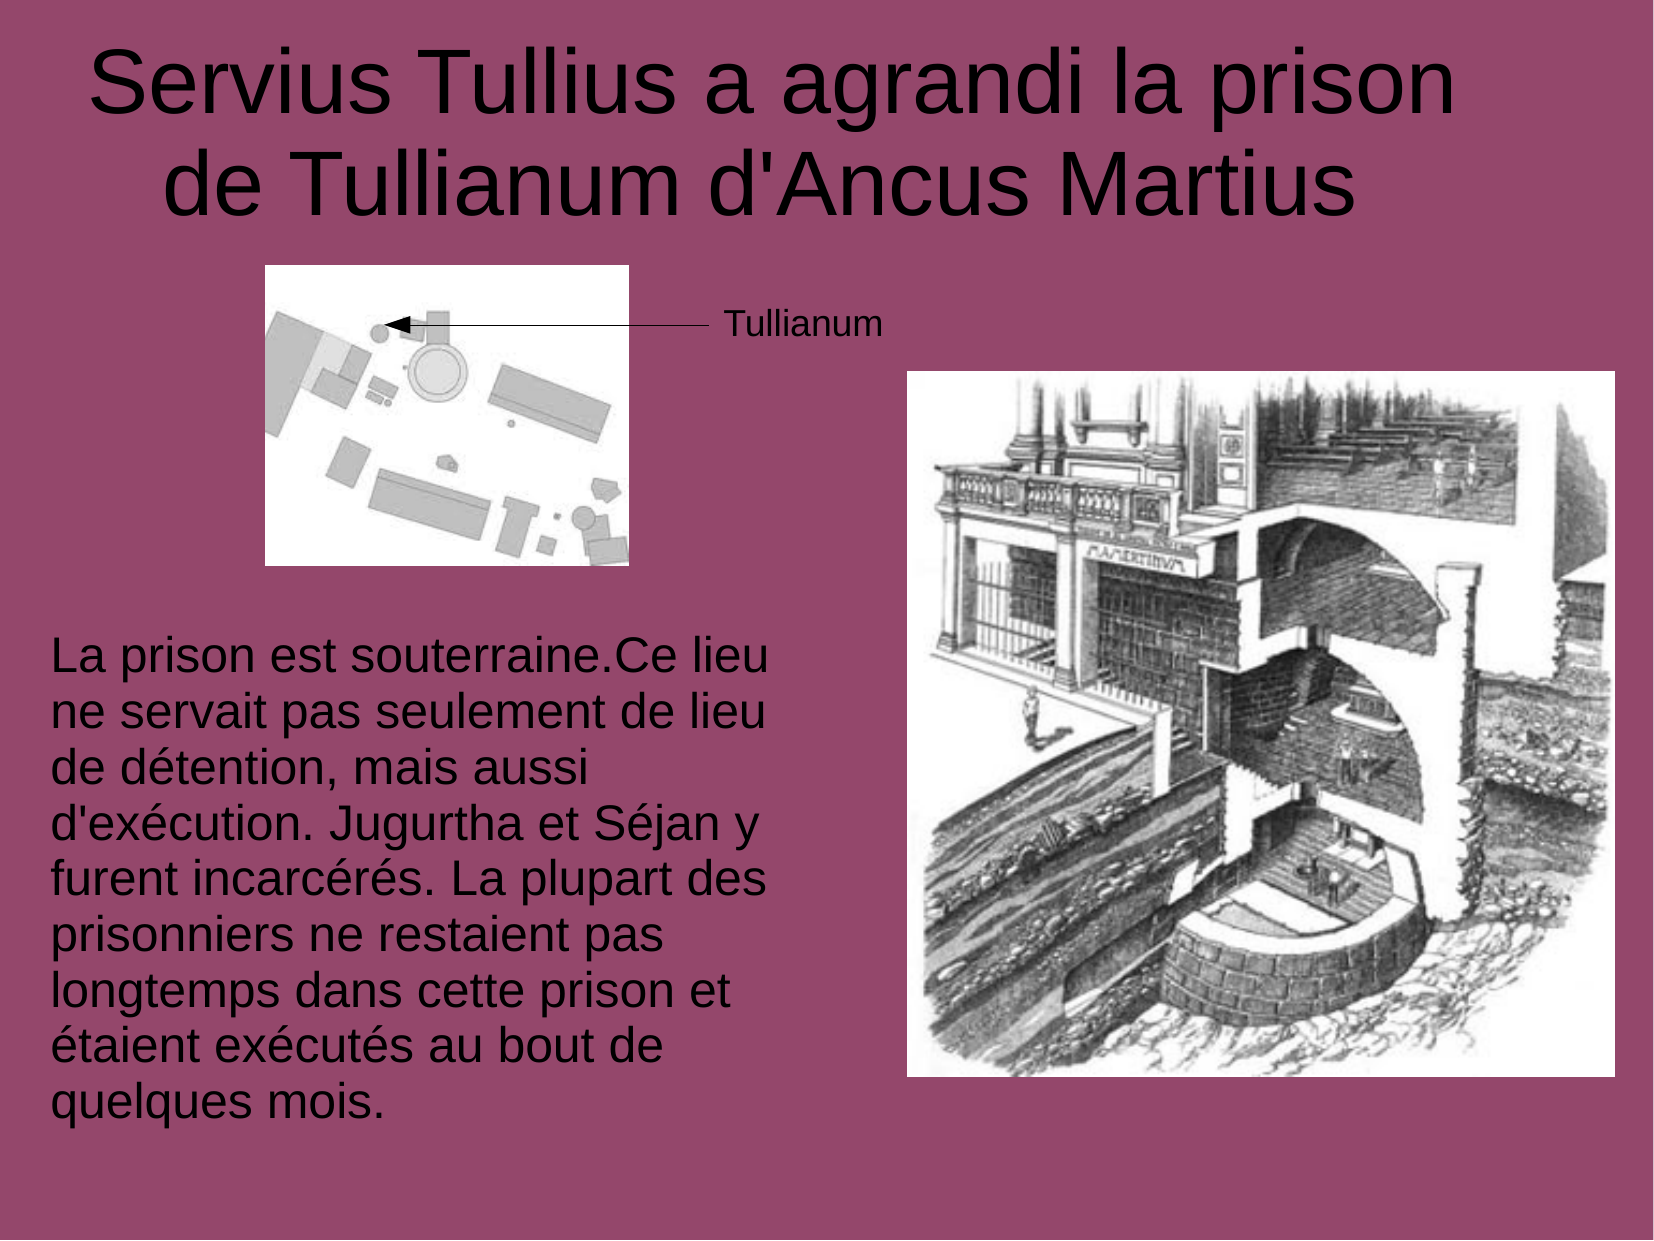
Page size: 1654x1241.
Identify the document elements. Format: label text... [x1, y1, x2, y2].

text_box Tullianum [708, 295, 945, 353]
text_box La prison est souterraine.Ce lieu ne servait pas seulement de lieu de détention, mais aussi d'exécution. Jugurtha et Séjan y furent incarcérés. La plupart des prisonniers ne restaient pas longtemps dans cette prison et étaient exécutés au bout de quelques mois. [35, 620, 827, 1137]
title Servius Tullius a agrandi la prison de Tullianum d'Ancus Martius [29, 29, 1518, 237]
picture [907, 371, 1615, 1077]
picture [265, 265, 629, 566]
